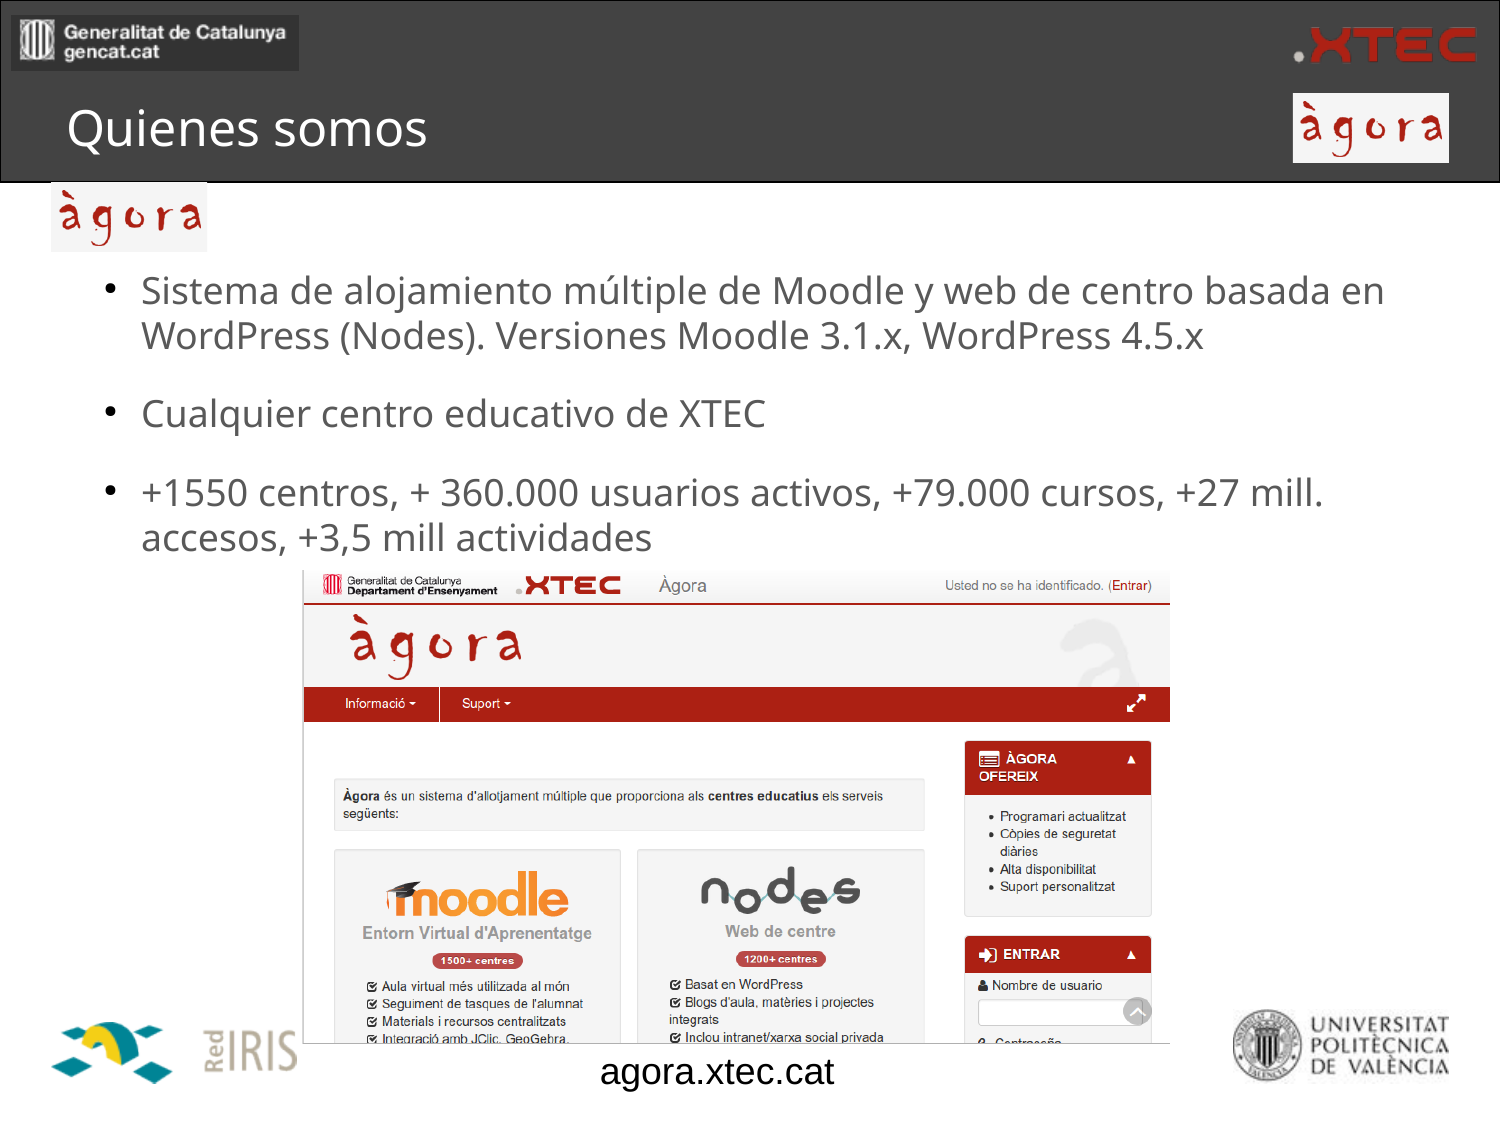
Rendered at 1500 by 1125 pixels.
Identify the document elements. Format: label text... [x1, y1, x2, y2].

picture [1293, 23, 1480, 67]
text_box agora.xtec.cat [585, 1043, 1051, 1101]
picture [1233, 1009, 1449, 1084]
picture [51, 1022, 297, 1084]
list Sistema de alojamiento múltiple de Moodle y web de centro basada en WordPress (Nodes). Versiones Moodle 3.1.x, WordPress 4.5.x Cualquier centro educativo de XTEC +1550 centros, + 360.000 usuarios activos, +79.000 cursos, +27 mill. accesos, +3,5 mill actividades [51, 252, 1449, 1000]
picture [51, 182, 208, 252]
picture [11, 15, 299, 71]
title Quienes somos [51, 81, 1449, 207]
picture [302, 570, 1171, 1044]
